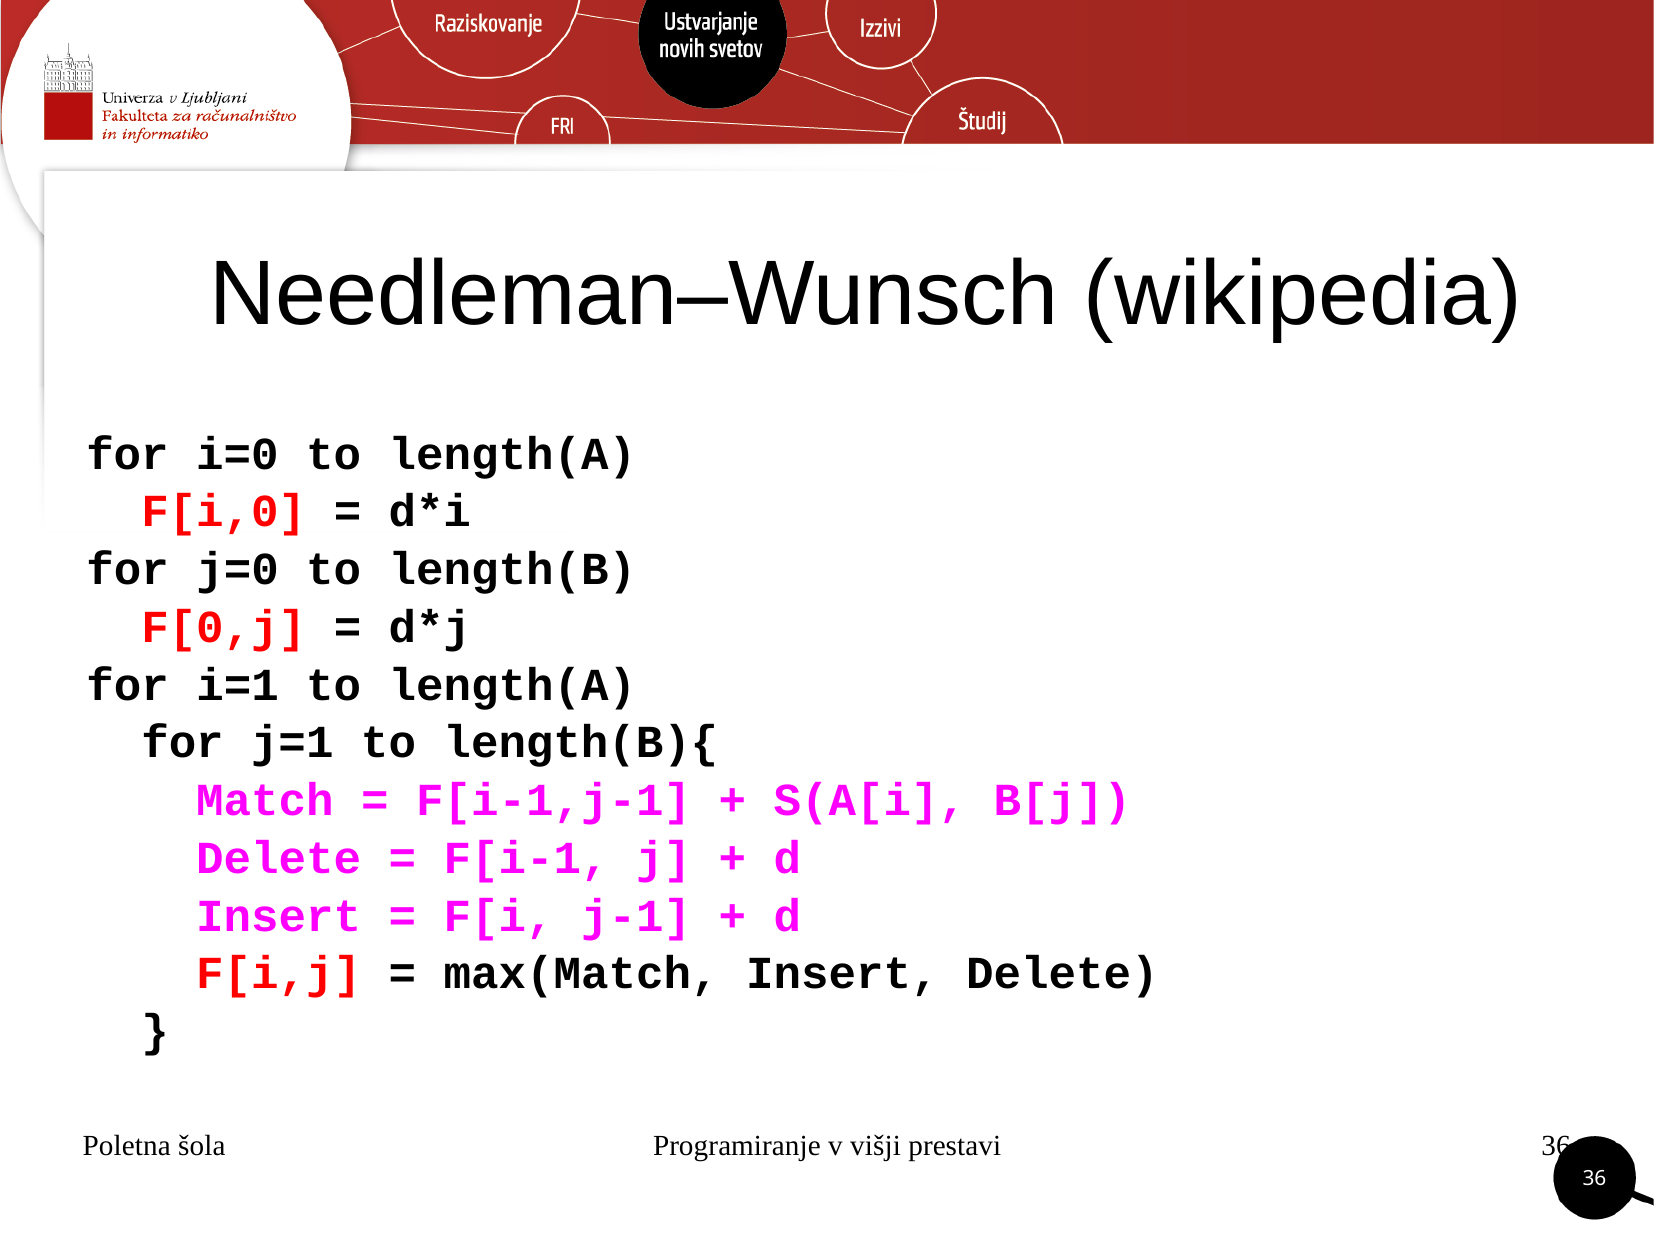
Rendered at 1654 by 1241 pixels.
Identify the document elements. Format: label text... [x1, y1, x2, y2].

text_box <številka> [1553, 1145, 1636, 1212]
list for i=0 to length(A) F[i,0] = d*i for j=0 to length(B) F[0,j] = d*j for i=1 to length(A) for j=1 to length(B){ Match = F[i-1,j-1] + S(A[i], B[j]) Delete = F[i-1, j] + d Insert = F[i, j-1] + d F[i,j] = max(Match, Insert, Delete) } [86, 431, 1542, 1069]
picture [0, 0, 1654, 1241]
title Needleman–Wunsch (wikipedia) [35, 188, 1524, 397]
